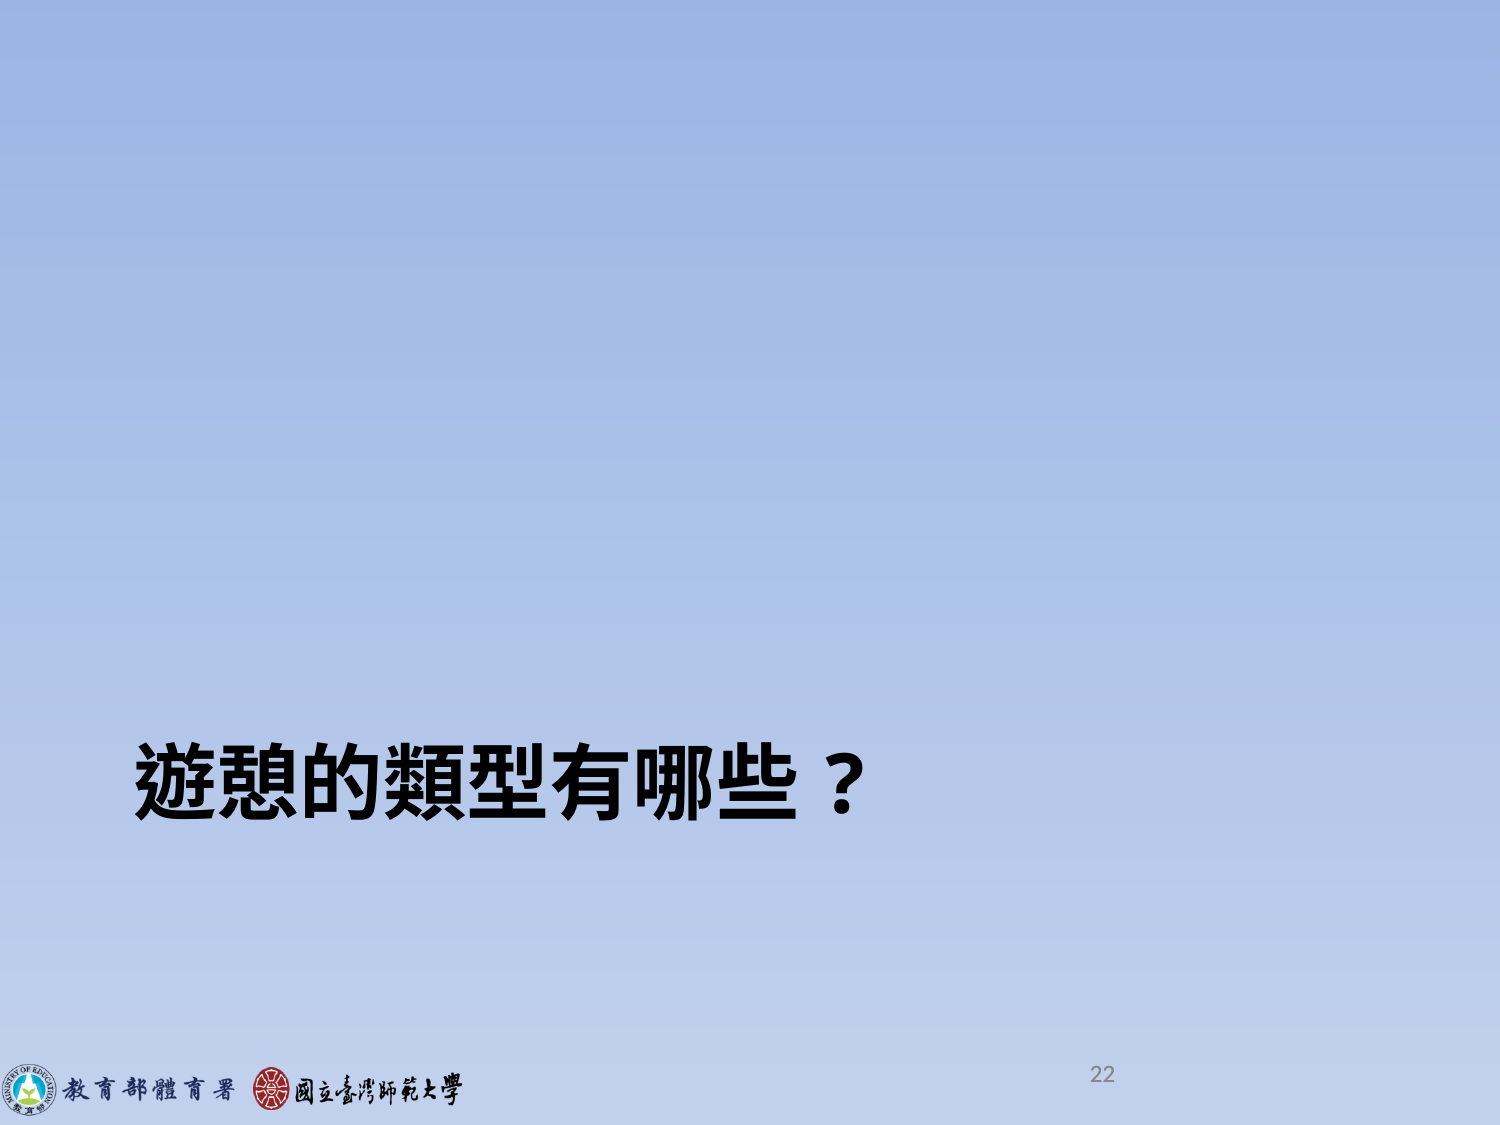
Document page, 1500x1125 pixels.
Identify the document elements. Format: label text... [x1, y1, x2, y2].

title 遊憩的類型有哪些? [118, 722, 1394, 947]
text_box [1074, 1042, 1426, 1103]
